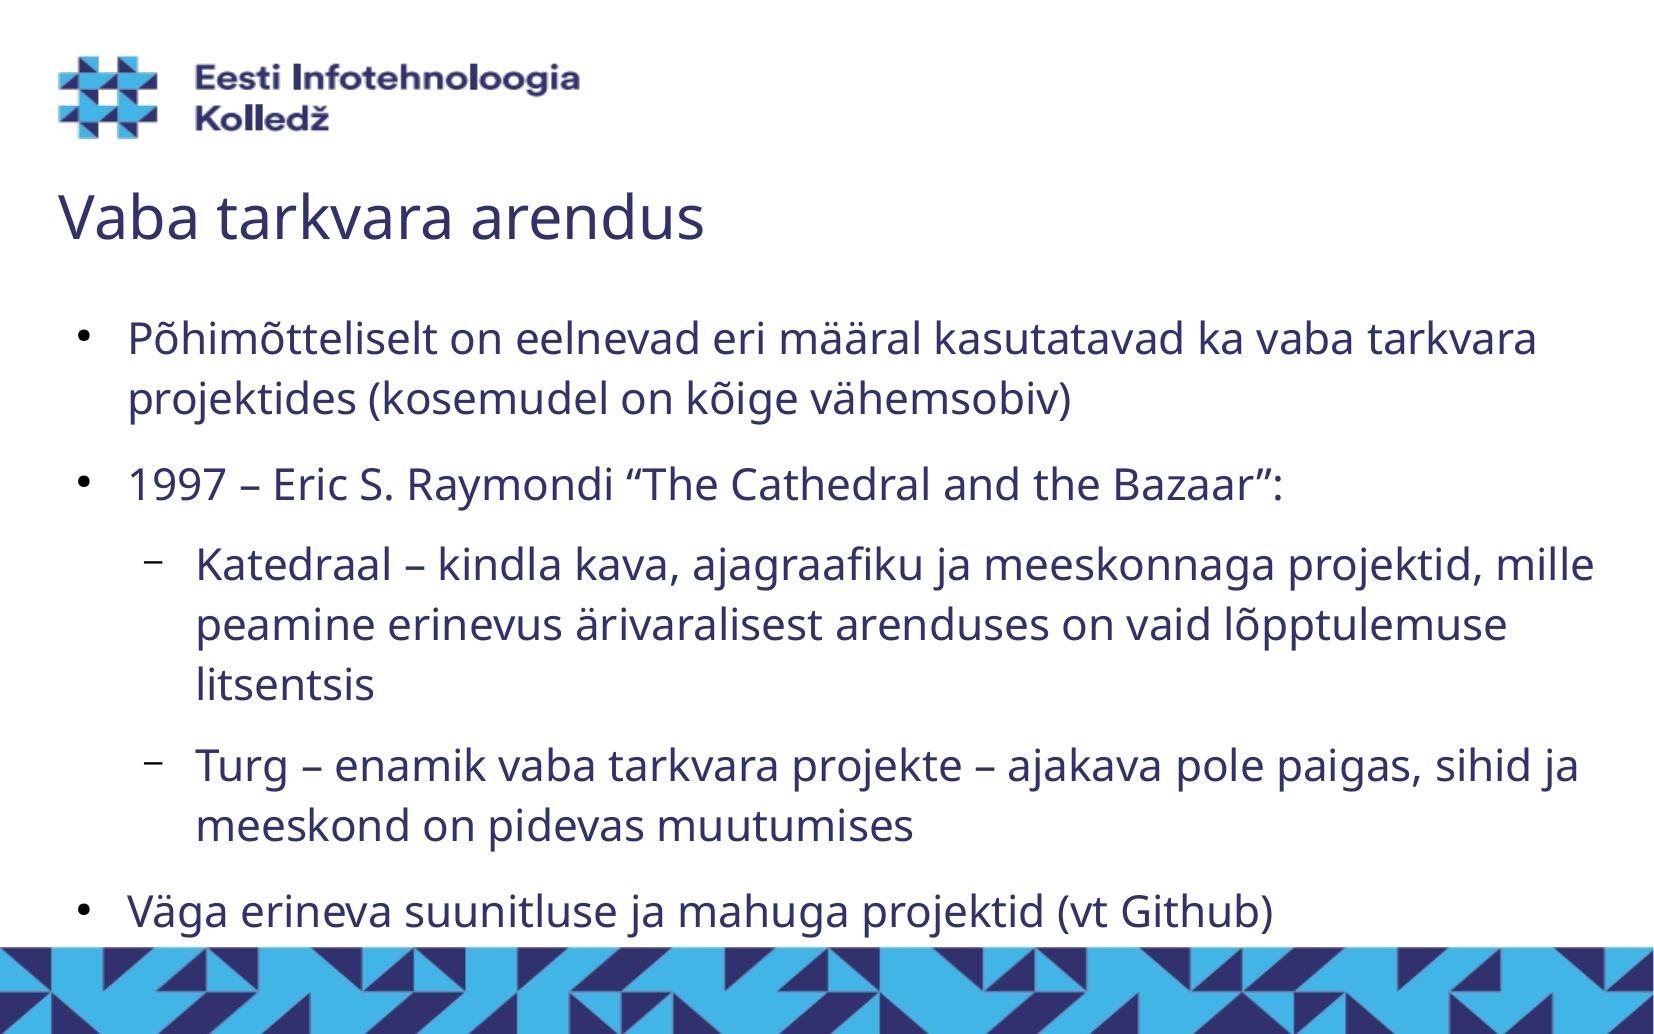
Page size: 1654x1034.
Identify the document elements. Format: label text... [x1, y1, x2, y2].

list Põhimõtteliselt on eelnevad eri määral kasutatavad ka vaba tarkvara projektides (kosemudel on kõige vähemsobiv) 1997 – Eric S. Raymondi “The Cathedral and the Bazaar”: Katedraal – kindla kava, ajagraafiku ja meeskonnaga projektid, mille peamine erinevus ärivaralisest arenduses on vaid lõpptulemuse litsentsis Turg – enamik vaba tarkvara projekte – ajakava pole paigas, sihid ja meeskond on pidevas muutumises Väga erineva suunitluse ja mahuga projektid (vt Github) [59, 307, 1607, 945]
title Vaba tarkvara arendus [59, 129, 1571, 303]
